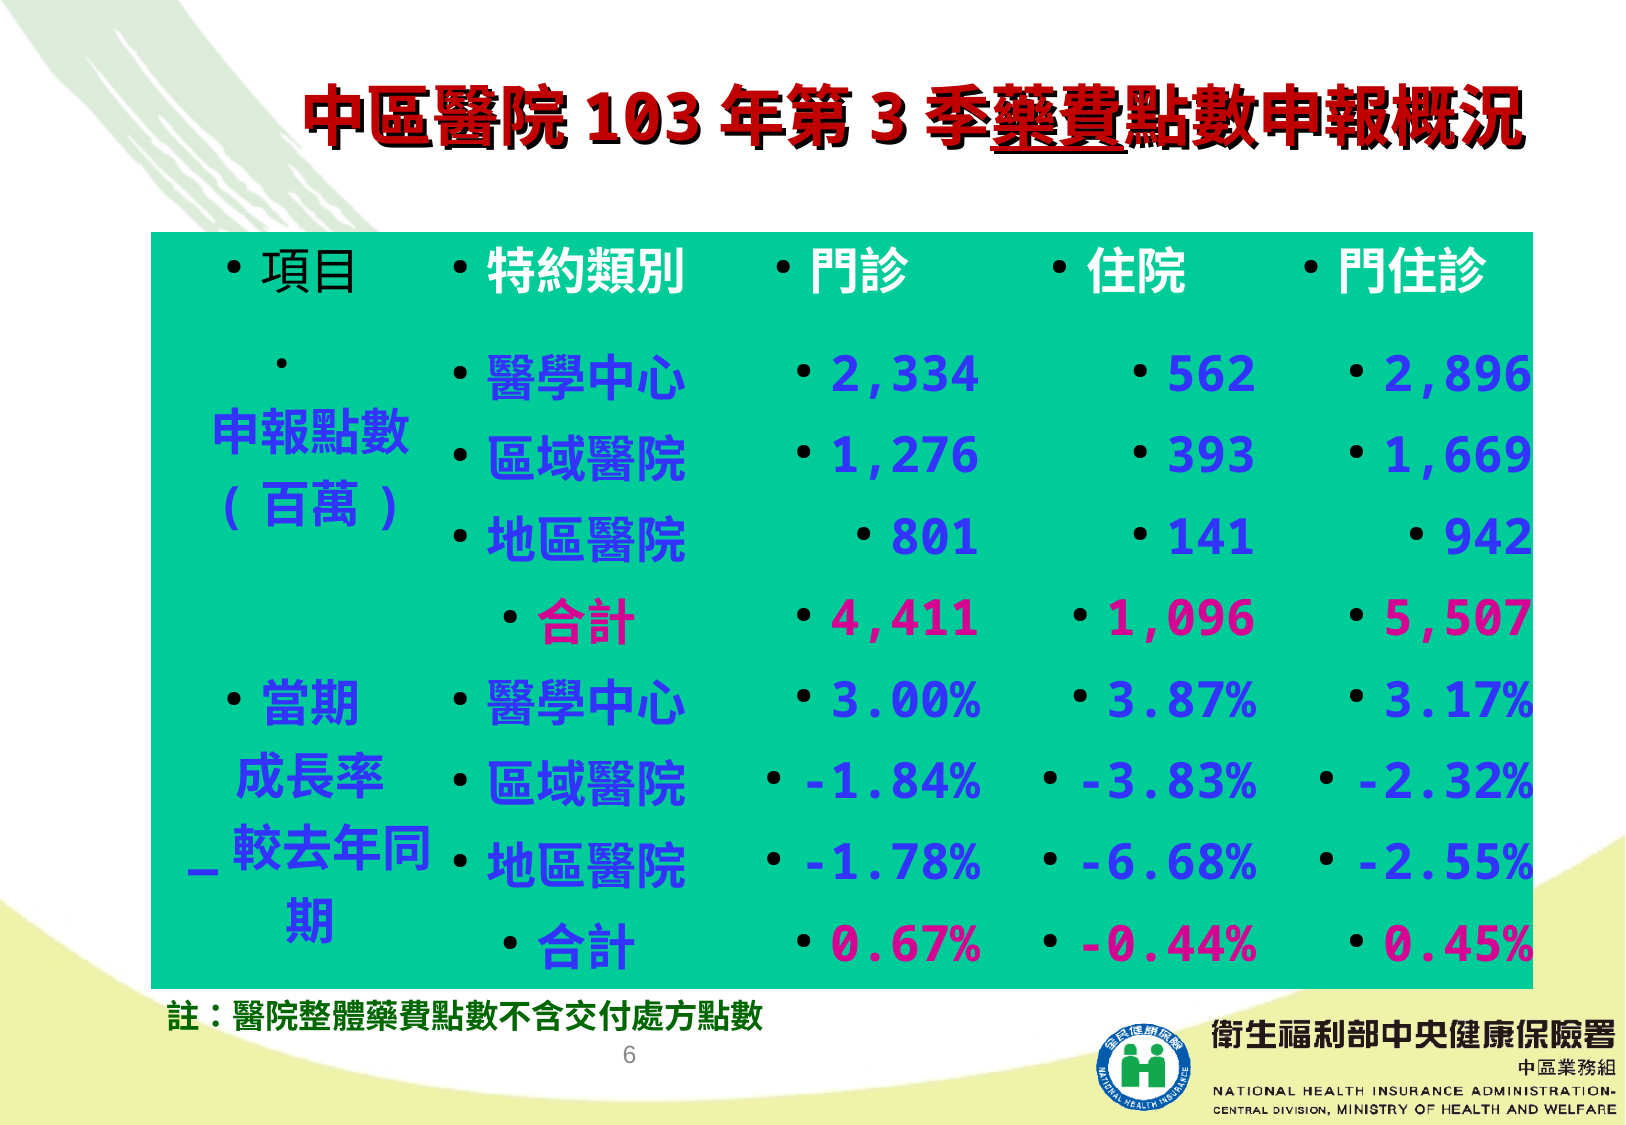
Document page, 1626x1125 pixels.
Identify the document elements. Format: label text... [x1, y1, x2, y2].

table_cell 3.17% [1257, 664, 1533, 745]
table_header 門診 [704, 232, 980, 338]
table_cell 2,334 [704, 338, 980, 419]
table_cell -2.32% [1257, 745, 1533, 826]
table_cell 區域醫院 [435, 419, 704, 501]
table_cell 當期 成長率 _較去年同期 [151, 664, 435, 987]
table_header 項目 [151, 232, 435, 338]
table_cell 合計 [435, 582, 704, 664]
table_cell 合計 [435, 908, 704, 987]
table_cell 3.00% [704, 664, 980, 745]
table_cell -1.78% [704, 826, 980, 908]
table_cell 4,411 [704, 582, 980, 664]
table_cell 801 [704, 501, 980, 582]
table_header 特約類別 [435, 232, 704, 338]
table_cell 0.45% [1257, 908, 1533, 989]
text_box 註：醫院整體藥費點數不含交付處方點數 [151, 987, 1049, 1044]
table_header 門住診 [1257, 232, 1533, 338]
table_cell 141 [980, 501, 1257, 582]
table_cell -3.83% [980, 745, 1257, 826]
table_cell 地區醫院 [435, 501, 704, 582]
table_cell 5,507 [1257, 582, 1533, 664]
table_cell 0.67% [704, 908, 980, 987]
table_cell 942 [1257, 501, 1533, 582]
table_cell 醫學中心 [435, 338, 704, 419]
table_cell 1,276 [704, 419, 980, 501]
table_cell 393 [980, 419, 1257, 501]
text_box [607, 1044, 987, 1084]
table_cell -0.44% [980, 908, 1257, 989]
table_cell 醫學中心 [435, 664, 704, 745]
table_cell 3.87% [980, 664, 1257, 745]
table_cell -2.55% [1257, 826, 1533, 908]
table_cell 申報點數 (百萬) [151, 338, 435, 664]
table_cell -6.68% [980, 826, 1257, 908]
table_cell 562 [980, 338, 1257, 419]
table_cell 地區醫院 [435, 826, 704, 908]
table_cell 1,096 [980, 582, 1257, 664]
table_cell 2,896 [1257, 338, 1533, 419]
table_cell 區域醫院 [435, 745, 704, 826]
table_header 住院 [980, 232, 1257, 338]
table_cell 1,669 [1257, 419, 1533, 501]
title 中區醫院103年第3季藥費點數申報概況 [280, 66, 1543, 161]
table_cell -1.84% [704, 745, 980, 826]
